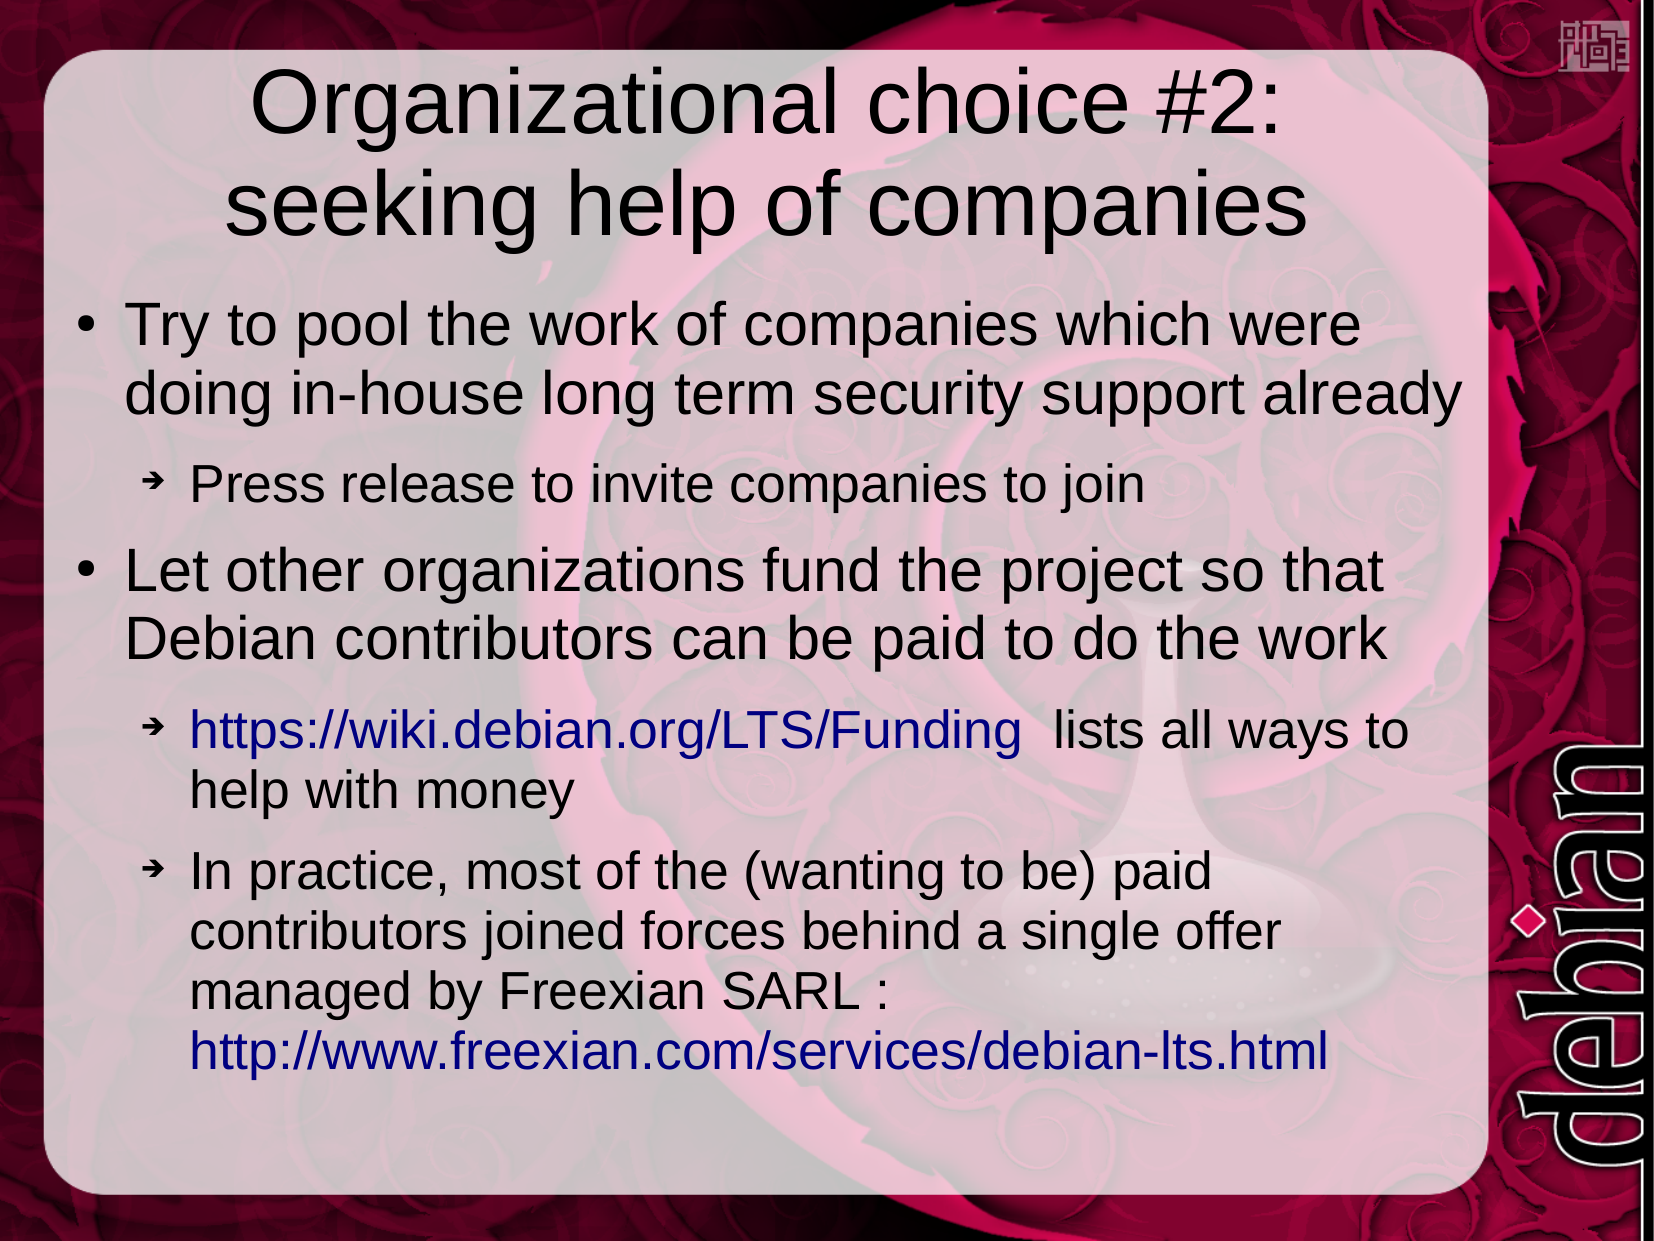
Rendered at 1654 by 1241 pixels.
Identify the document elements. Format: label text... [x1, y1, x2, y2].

list Try to pool the work of companies which were doing in-house long term security support already Press release to invite companies to join Let other organizations fund the project so that Debian contributors can be paid to do the work https://wiki.debian.org/LTS/Funding lists all ways to help with money In practice, most of the (wanting to be) paid contributors joined forces behind a single offer managed by Freexian SARL : http://www.freexian.com/services/debian-lts.html [59, 290, 1477, 1109]
picture [0, 0, 1654, 1241]
title Organizational choice #2: seeking help of companies [59, 49, 1477, 257]
